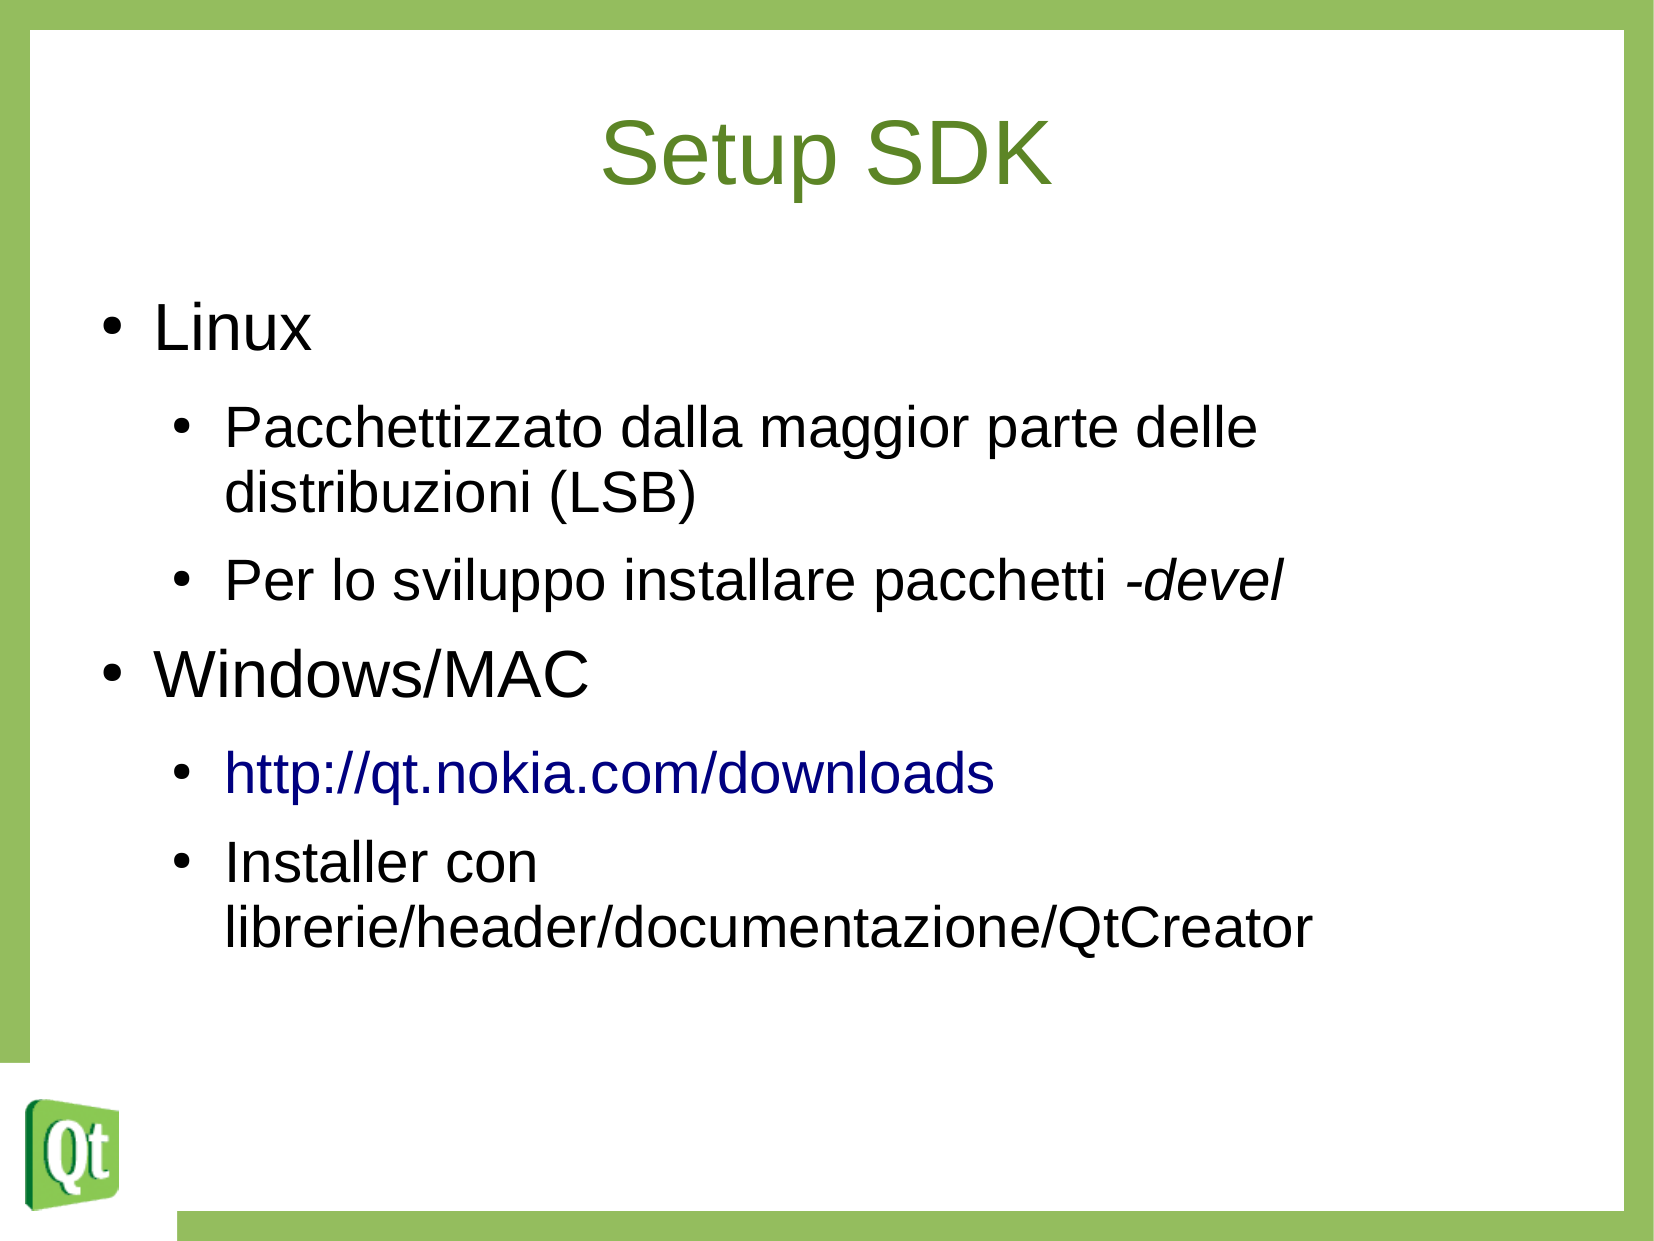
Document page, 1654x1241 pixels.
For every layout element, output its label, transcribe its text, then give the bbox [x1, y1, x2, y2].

list Linux Pacchettizzato dalla maggior parte delle distribuzioni (LSB) Per lo sviluppo installare pacchetti -devel Windows/MAC http://qt.nokia.com/downloads Installer con librerie/header/documentazione/QtCreator [82, 290, 1571, 1109]
title Setup SDK [82, 49, 1571, 257]
picture [25, 1099, 119, 1211]
